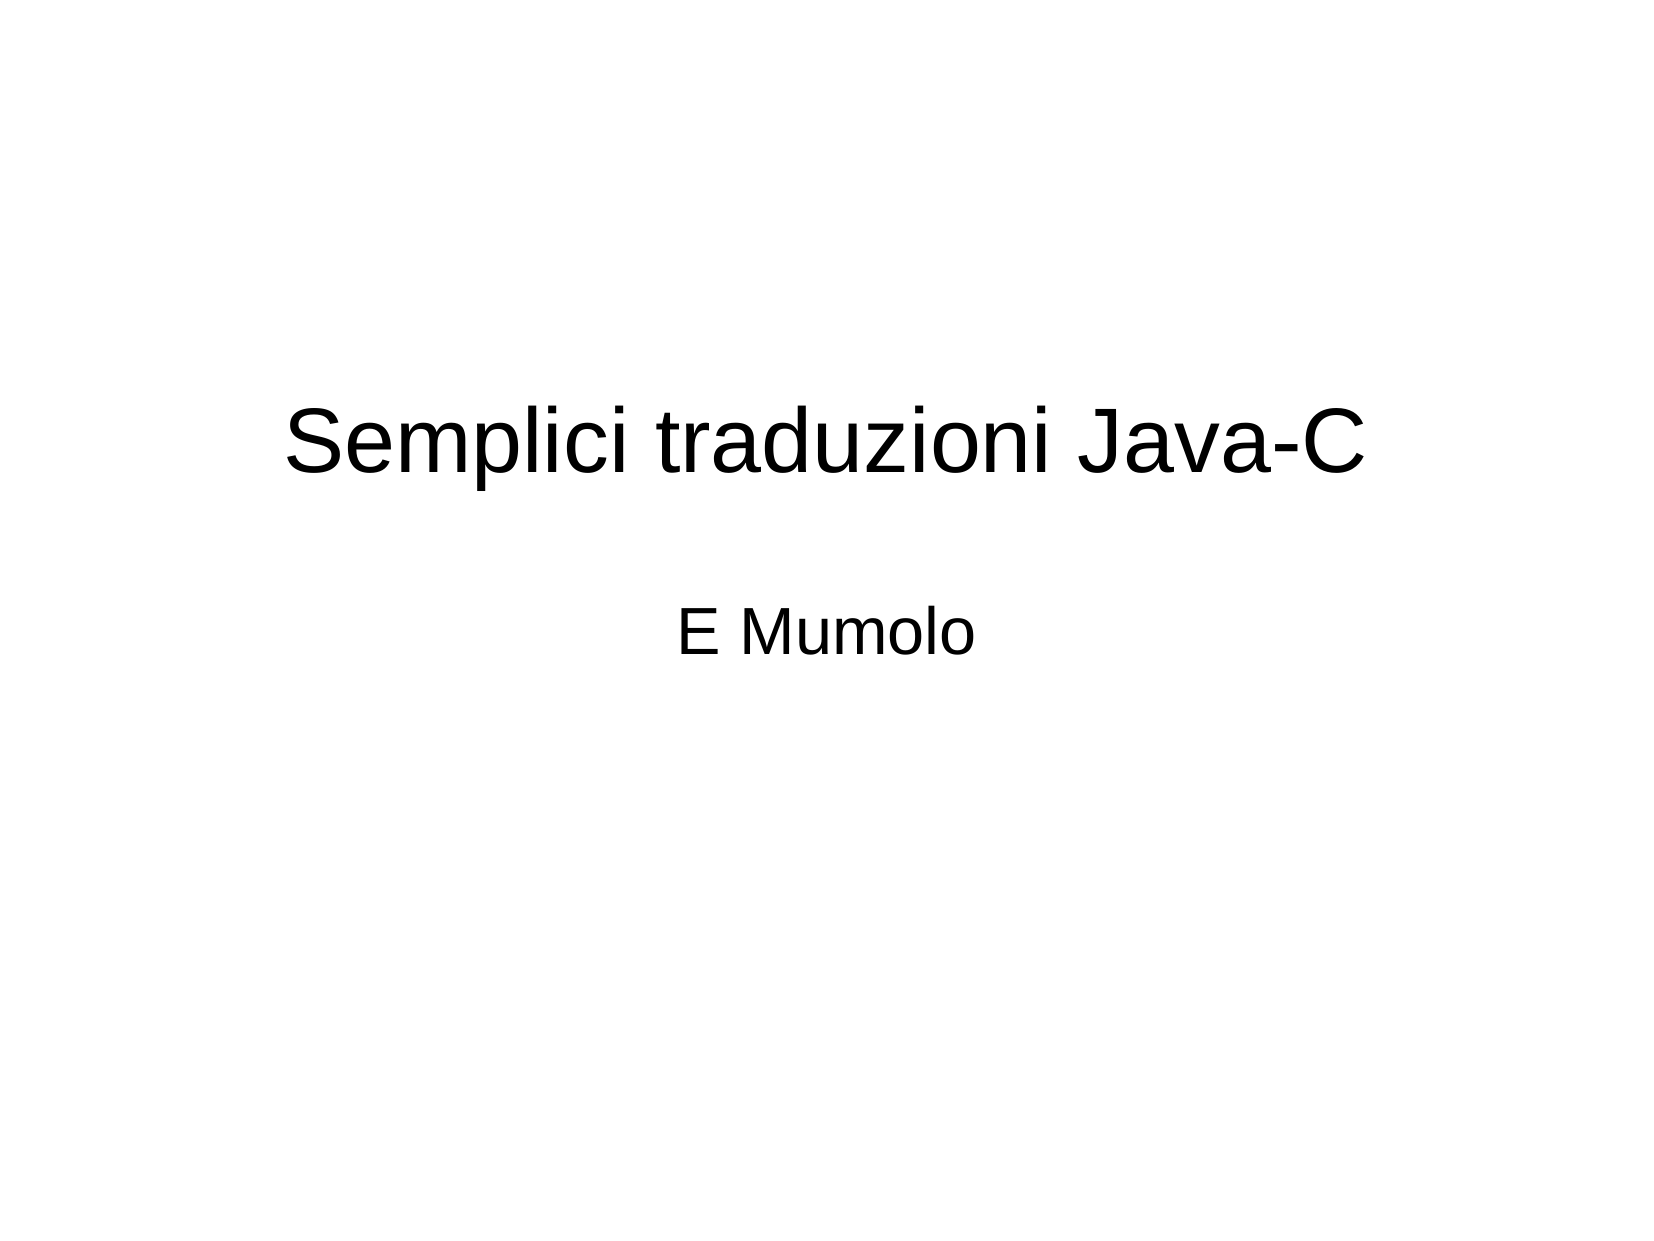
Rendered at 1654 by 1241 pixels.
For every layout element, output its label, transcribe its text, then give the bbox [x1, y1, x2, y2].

subtitle Semplici traduzioni Java-C E Mumolo [82, 49, 1571, 1010]
